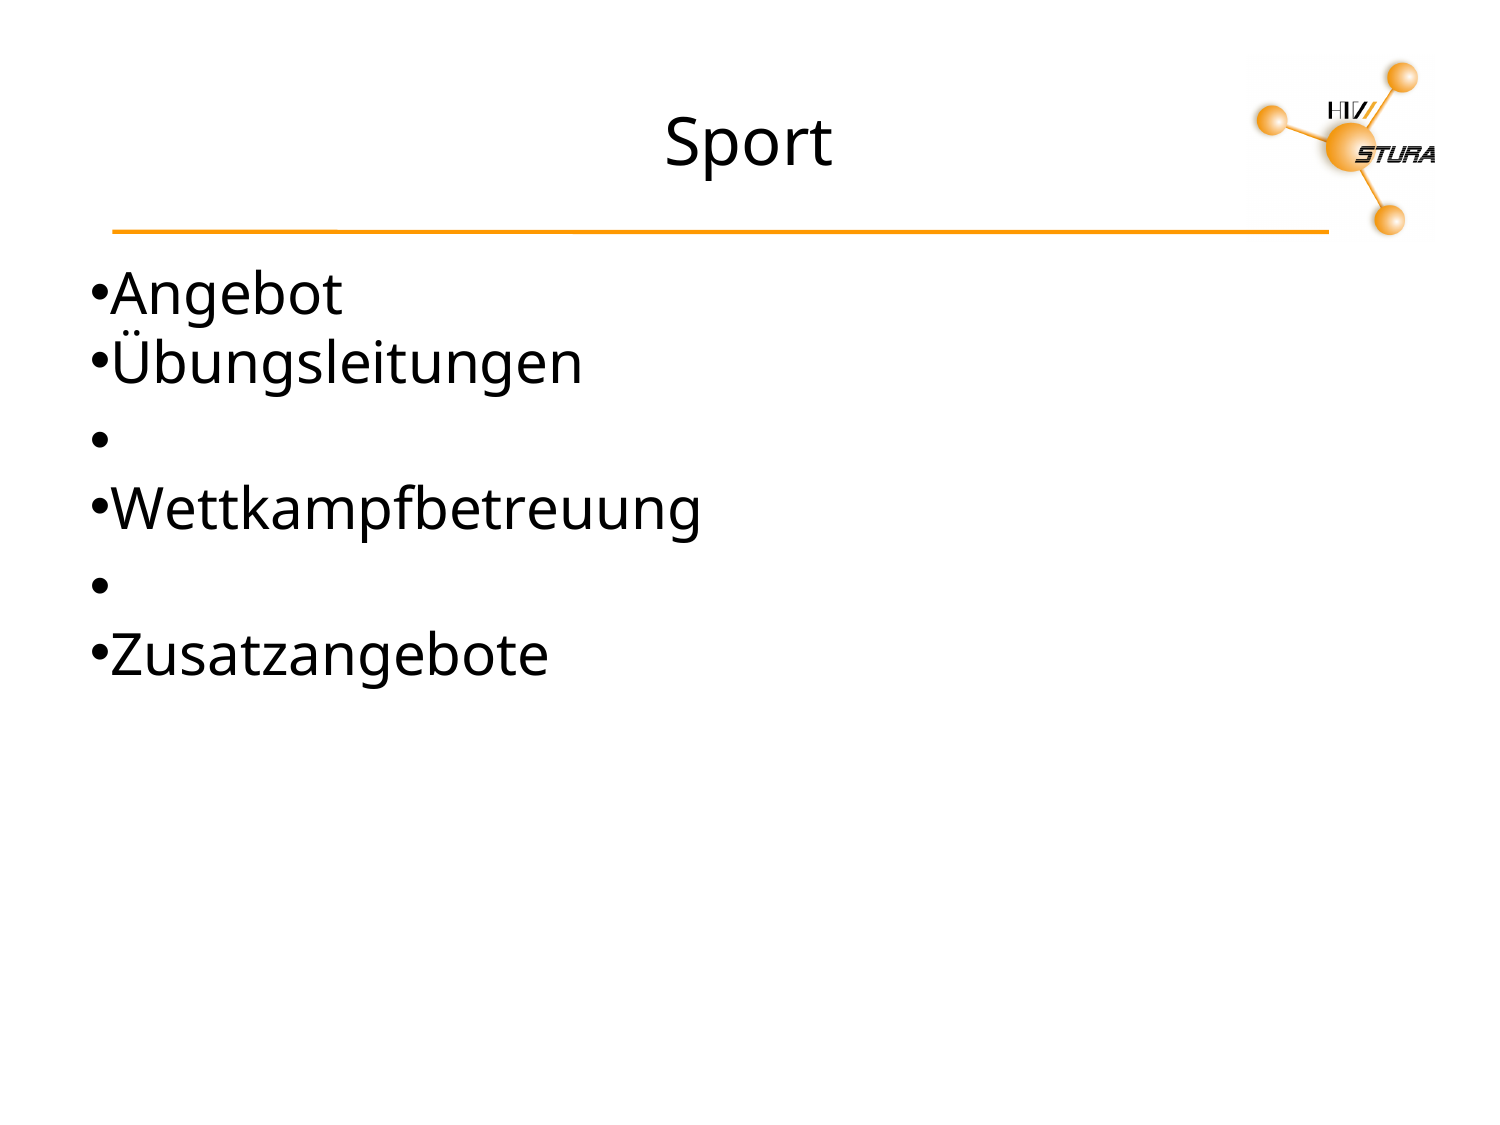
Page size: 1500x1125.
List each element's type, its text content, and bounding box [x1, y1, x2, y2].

title Sport [74, 45, 1424, 233]
list Angebot Übungsleitungen Wettkampfbetreuung Zusatzangebote [75, 262, 1426, 929]
